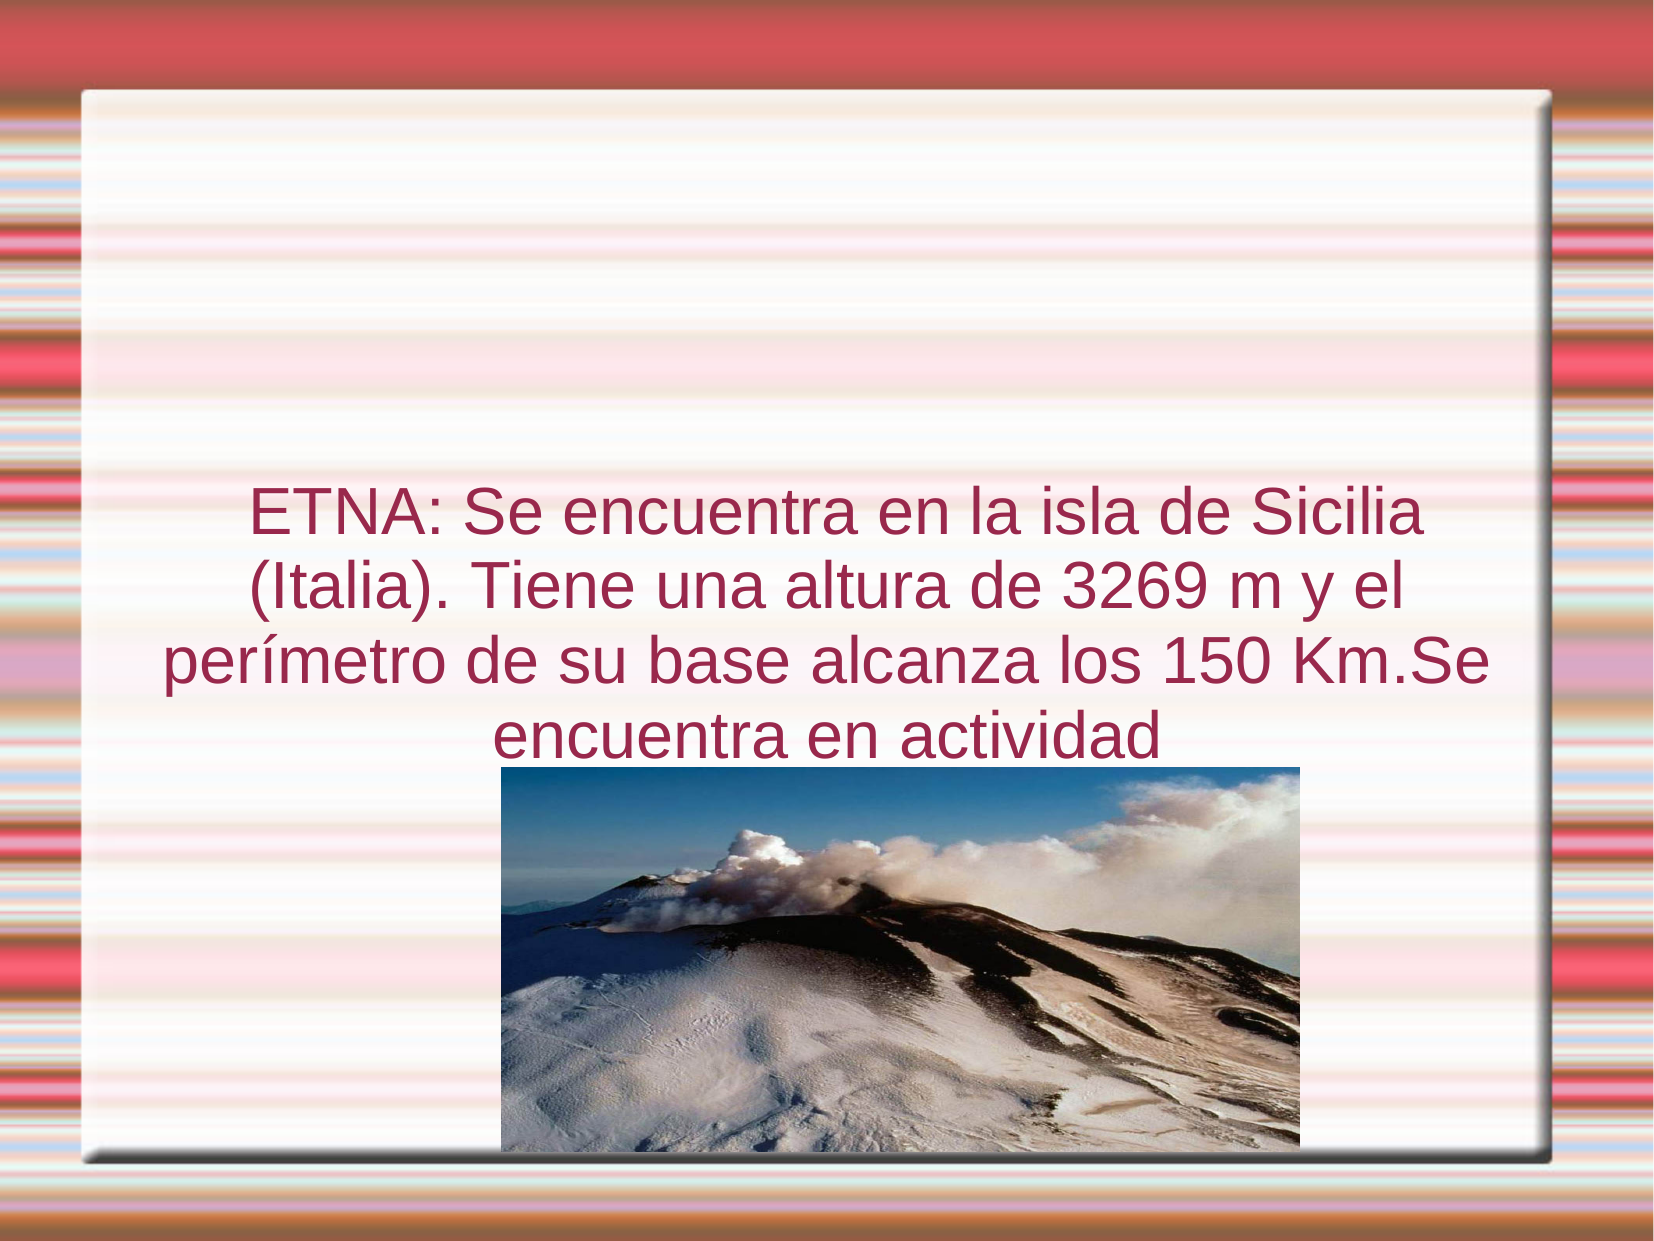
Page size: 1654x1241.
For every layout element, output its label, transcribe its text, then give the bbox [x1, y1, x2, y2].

subtitle ETNA: Se encuentra en la isla de Sicilia (Italia). Tiene una altura de 3269 m y el perímetro de su base alcanza los 150 Km.Se encuentra en actividad [121, 122, 1534, 1125]
picture [0, 0, 1654, 1241]
